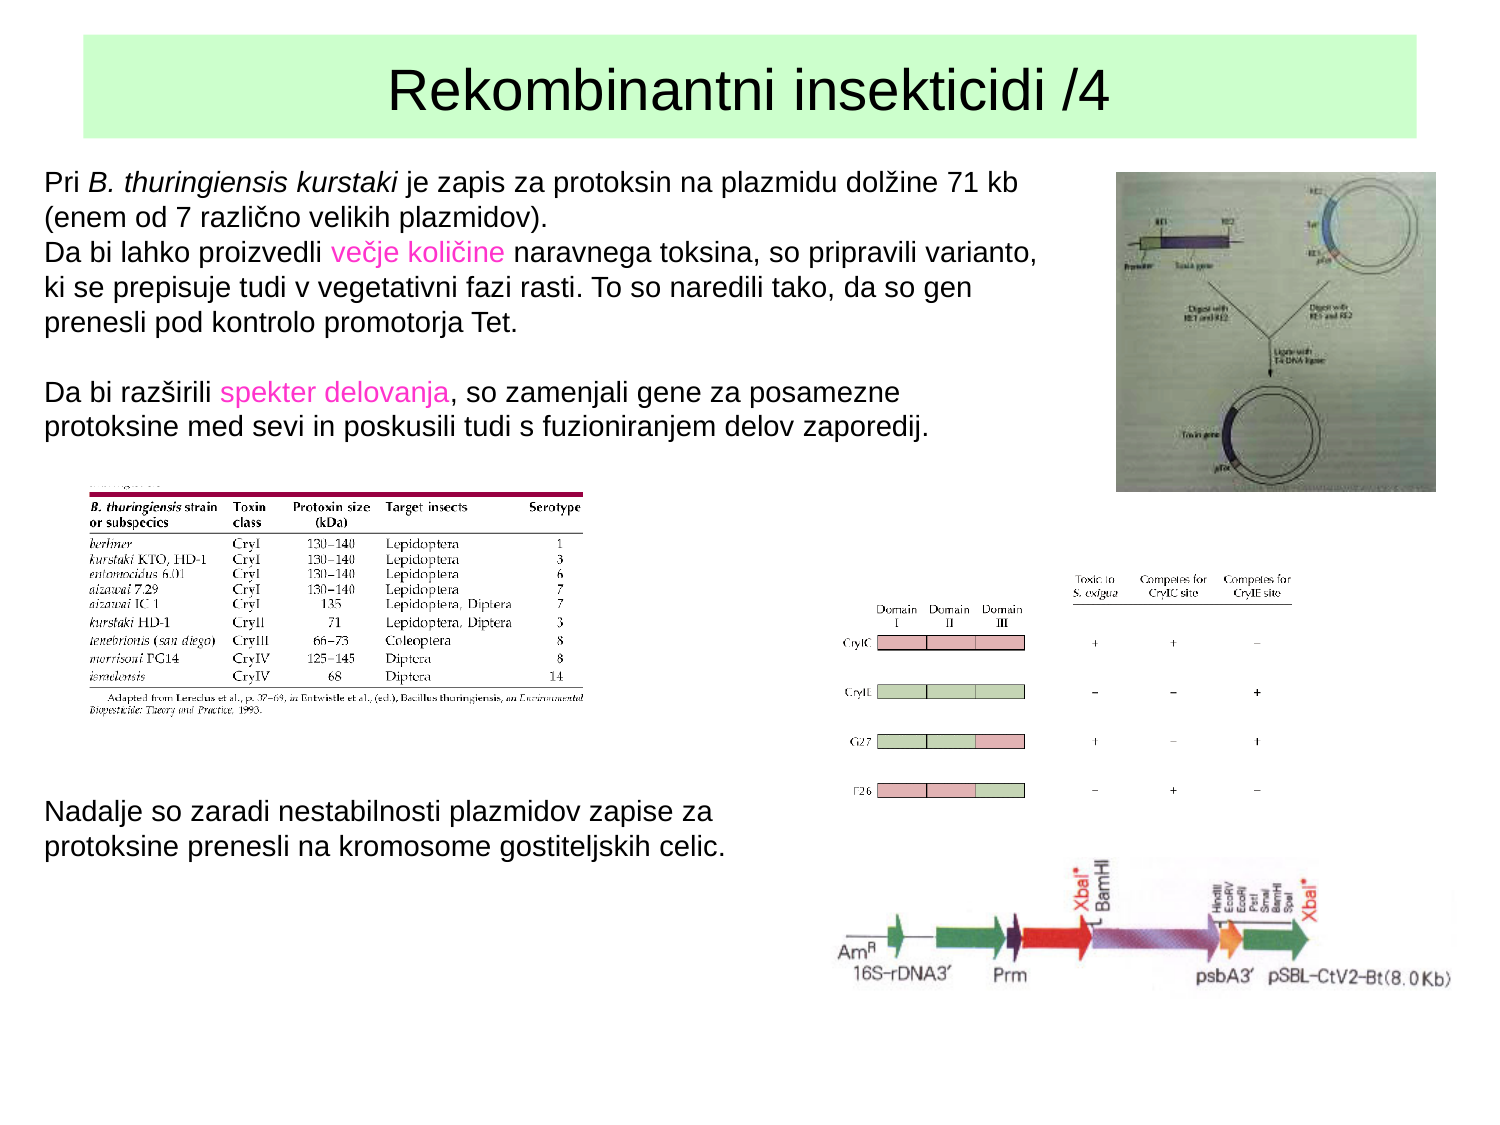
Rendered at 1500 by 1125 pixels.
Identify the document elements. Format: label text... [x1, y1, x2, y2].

text_box Rekombinantni insekticidi /4 [83, 34, 1417, 139]
picture [1116, 172, 1436, 492]
picture [832, 562, 1306, 824]
picture [820, 857, 1463, 999]
picture [64, 486, 609, 720]
text_box Pri B. thuringiensis kurstaki je zapis za protoksin na plazmidu dolžine 71 kb (enem od 7 različno velikih plazmidov). Da bi lahko proizvedli večje količine naravnega toksina, so pripravili varianto, ki se prepisuje tudi v vegetativni fazi rasti. To so naredili tako, da so gen prenesli pod kontrolo promotorja Tet. Da bi razširili spekter delovanja, so zamenjali gene za posamezne protoksine med sevi in poskusili tudi s fuzioniranjem delov zaporedij. Nadalje so zaradi nestabilnosti plazmidov zapise za protoksine prenesli na kromosome gostiteljskih celic. [29, 155, 1467, 870]
